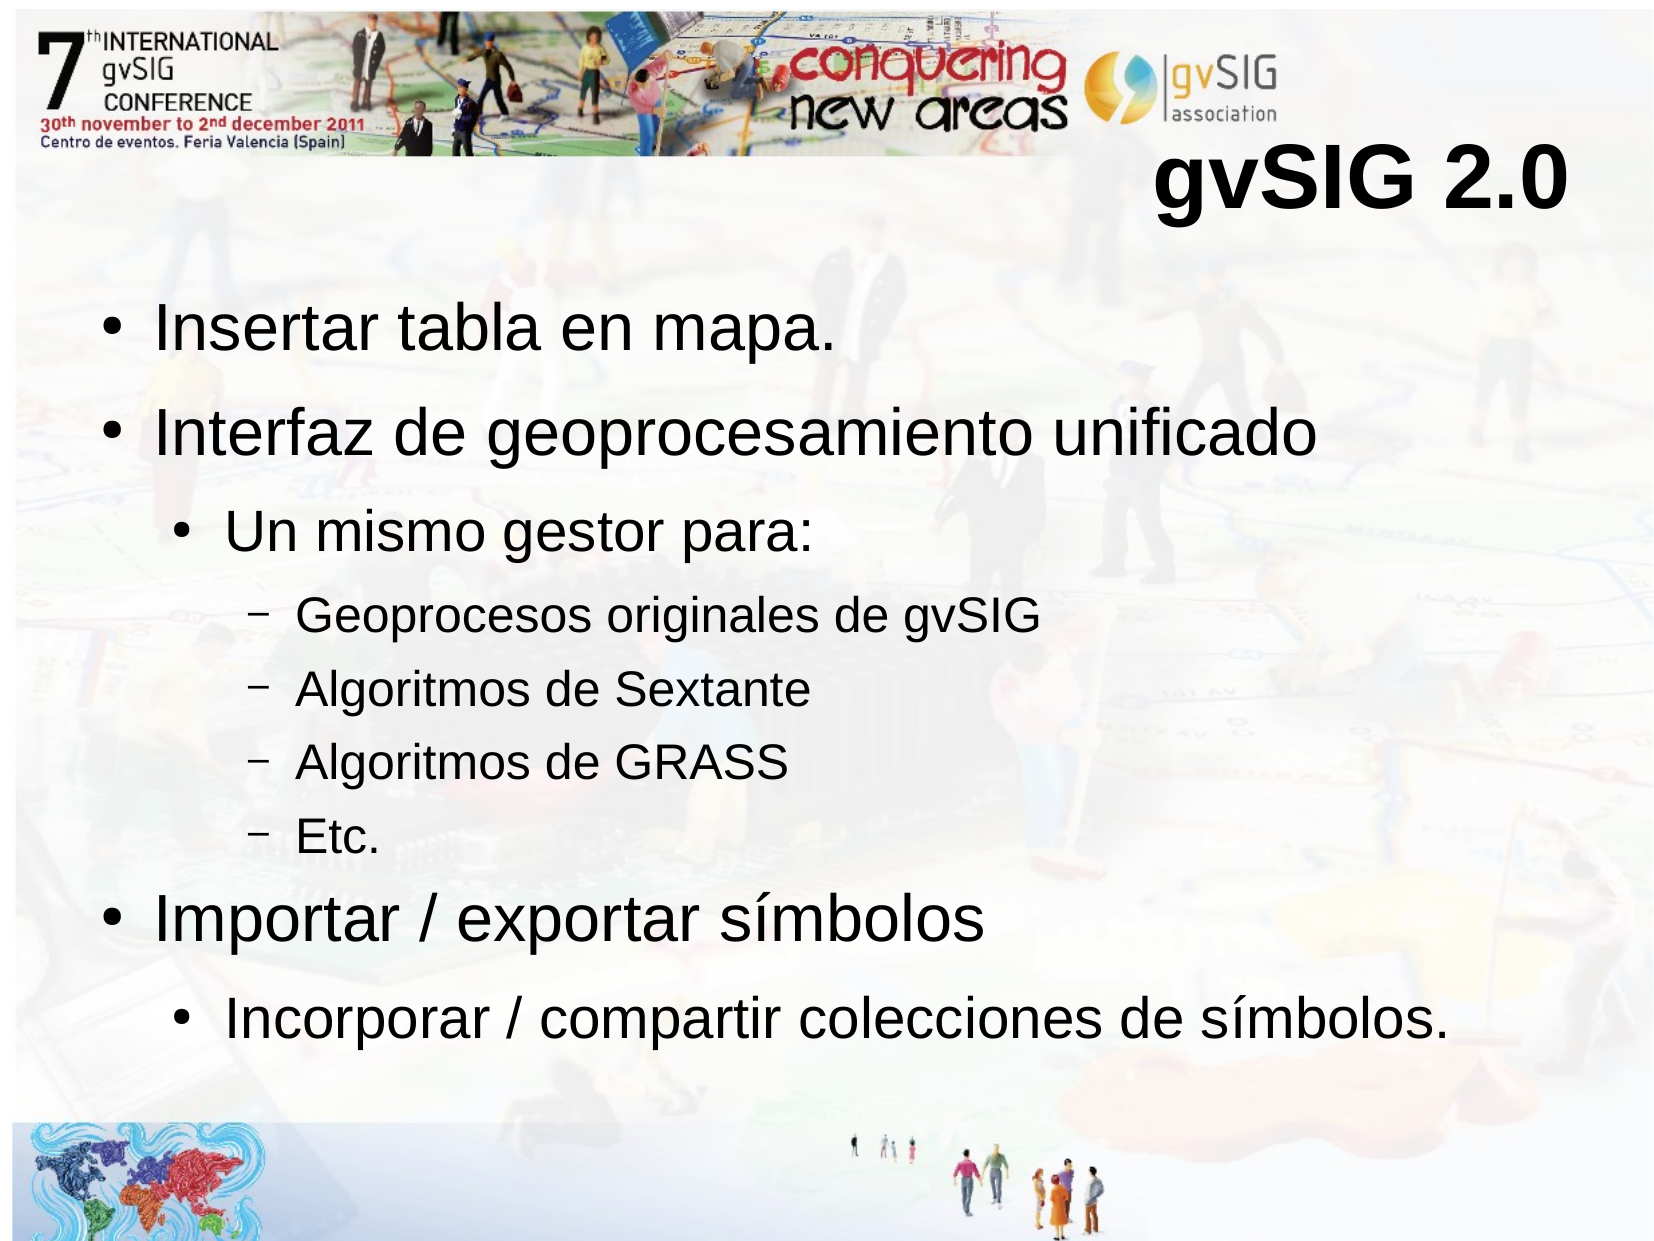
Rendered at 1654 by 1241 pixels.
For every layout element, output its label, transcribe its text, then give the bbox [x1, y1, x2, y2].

title gvSIG 2.0 [82, 73, 1571, 281]
picture [12, 9, 1654, 1241]
list Insertar tabla en mapa. Interfaz de geoprocesamiento unificado Un mismo gestor para: Geoprocesos originales de gvSIG Algoritmos de Sextante Algoritmos de GRASS Etc. Importar / exportar símbolos Incorporar / compartir colecciones de símbolos. [82, 290, 1571, 1109]
